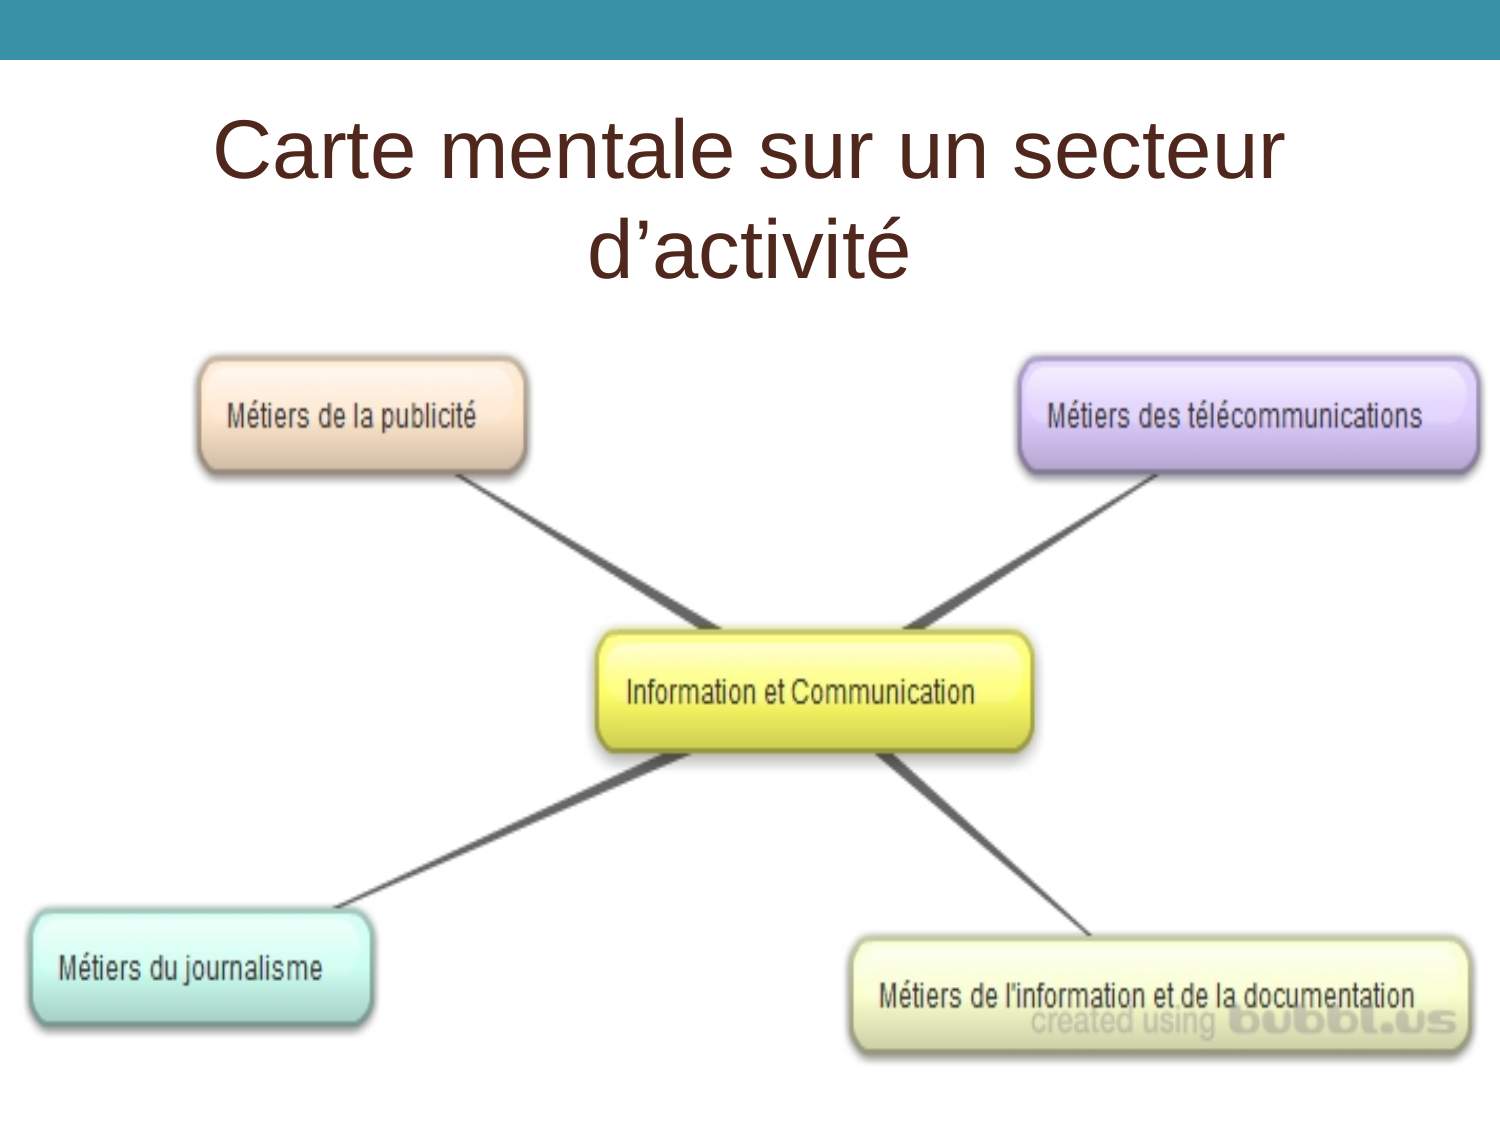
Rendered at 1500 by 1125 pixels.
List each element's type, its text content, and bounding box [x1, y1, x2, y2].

list [75, 262, 1425, 307]
picture [0, 307, 1500, 1083]
title Carte mentale sur un secteur d’activité [75, 87, 1425, 250]
